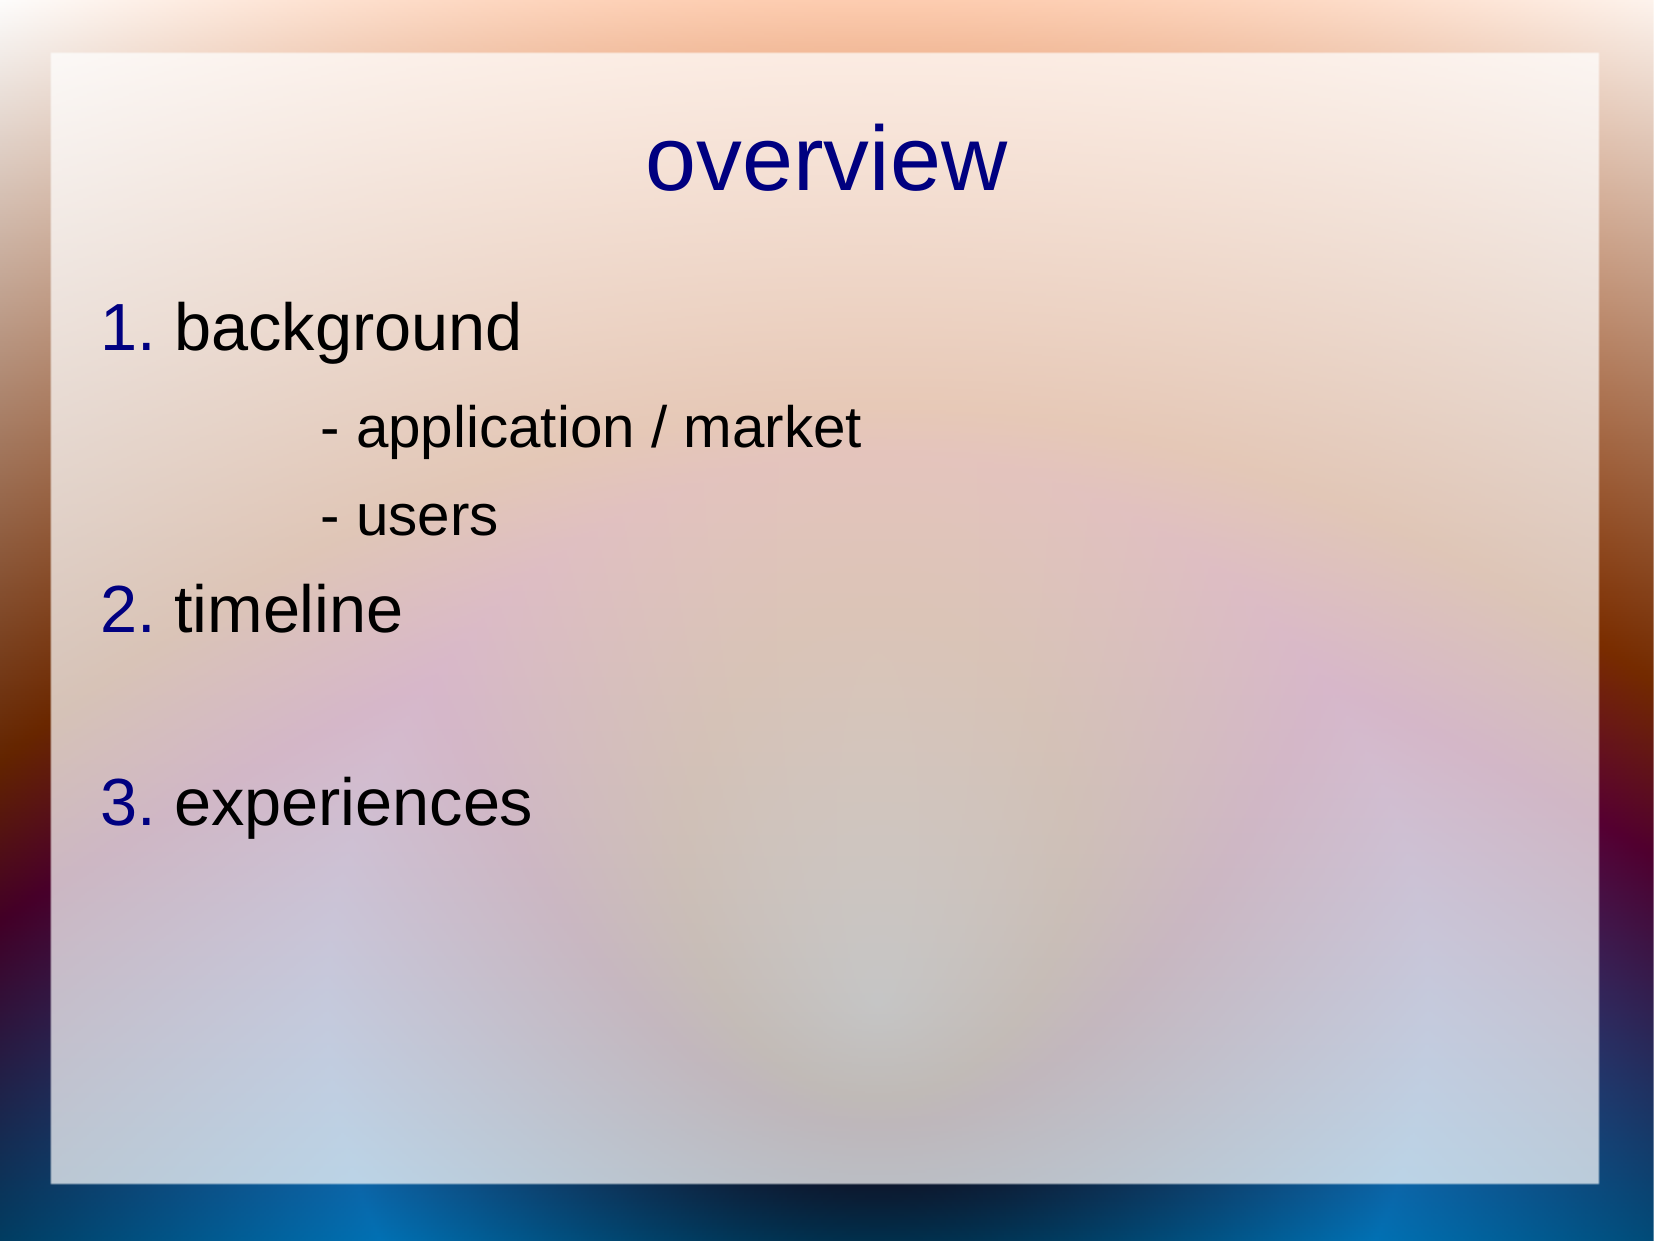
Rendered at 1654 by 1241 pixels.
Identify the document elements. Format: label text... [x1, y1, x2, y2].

picture [0, 0, 1654, 1241]
title overview [82, 55, 1571, 263]
list background - application / market - users timeline experiences [82, 290, 1571, 1019]
